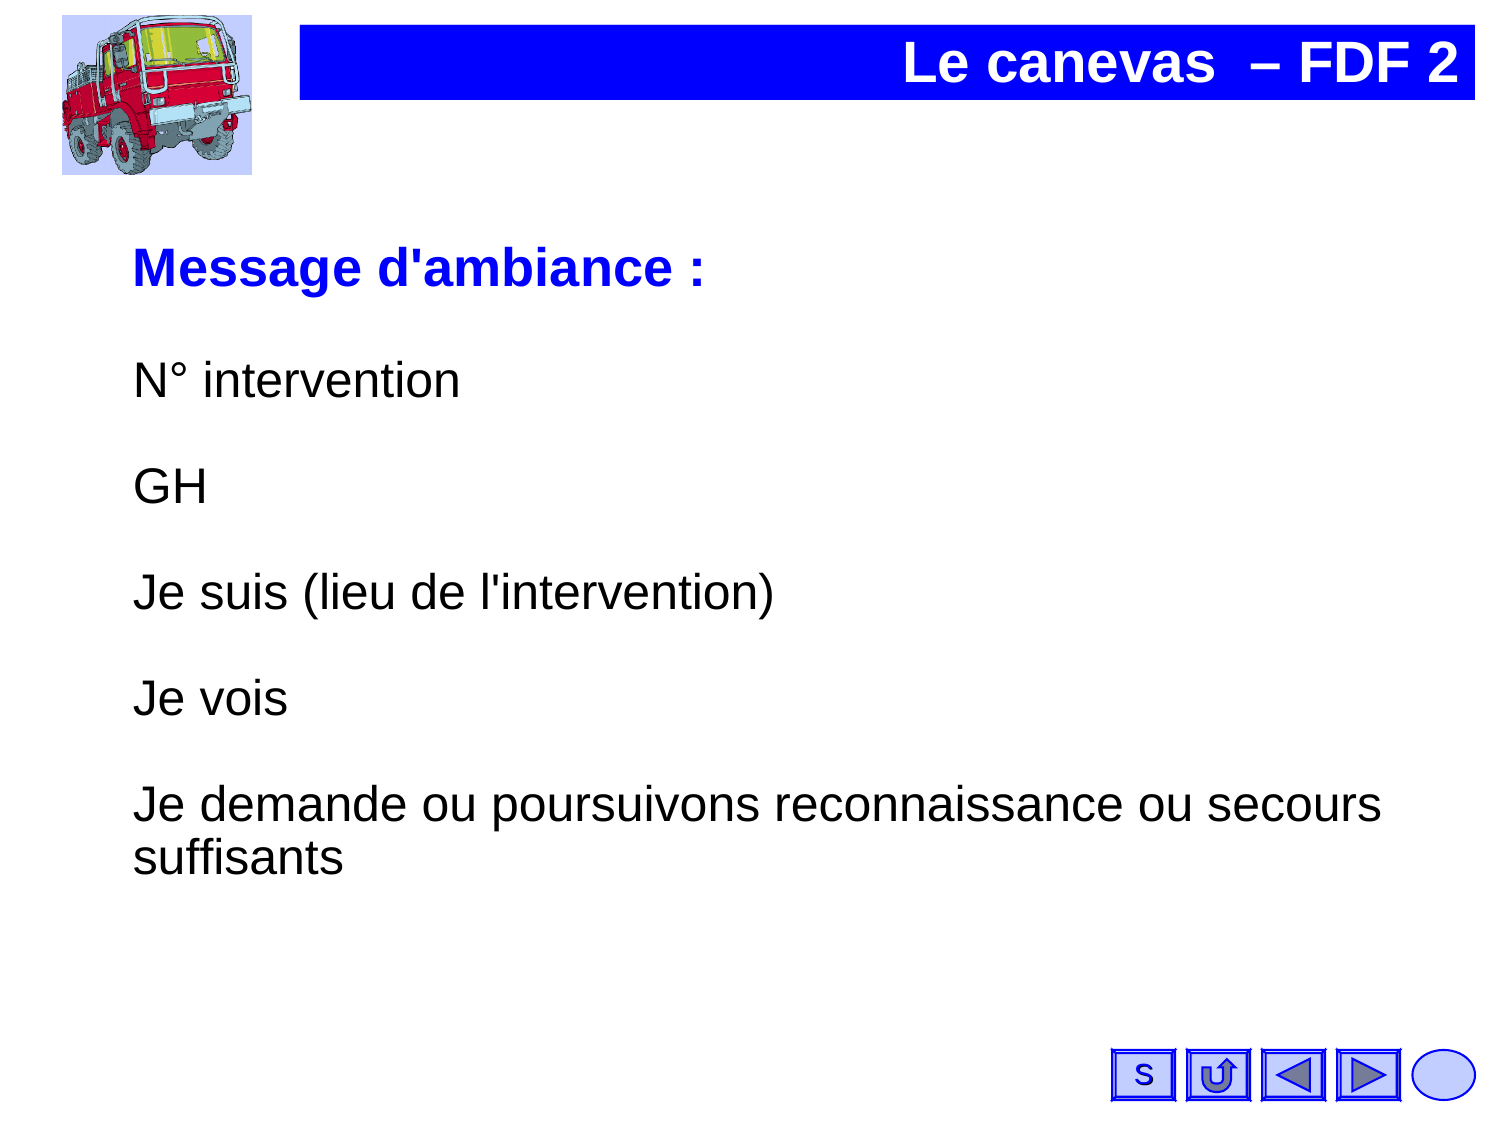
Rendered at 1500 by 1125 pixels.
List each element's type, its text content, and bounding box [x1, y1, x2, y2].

text_box Message d'ambiance : N° intervention GH Je suis (lieu de l'intervention) Je vois Je demande ou poursuivons reconnaissance ou secours suffisants [118, 233, 1418, 899]
text_box [1412, 1049, 1476, 1101]
text_box Le canevas – FDF 2 [299, 24, 1475, 100]
